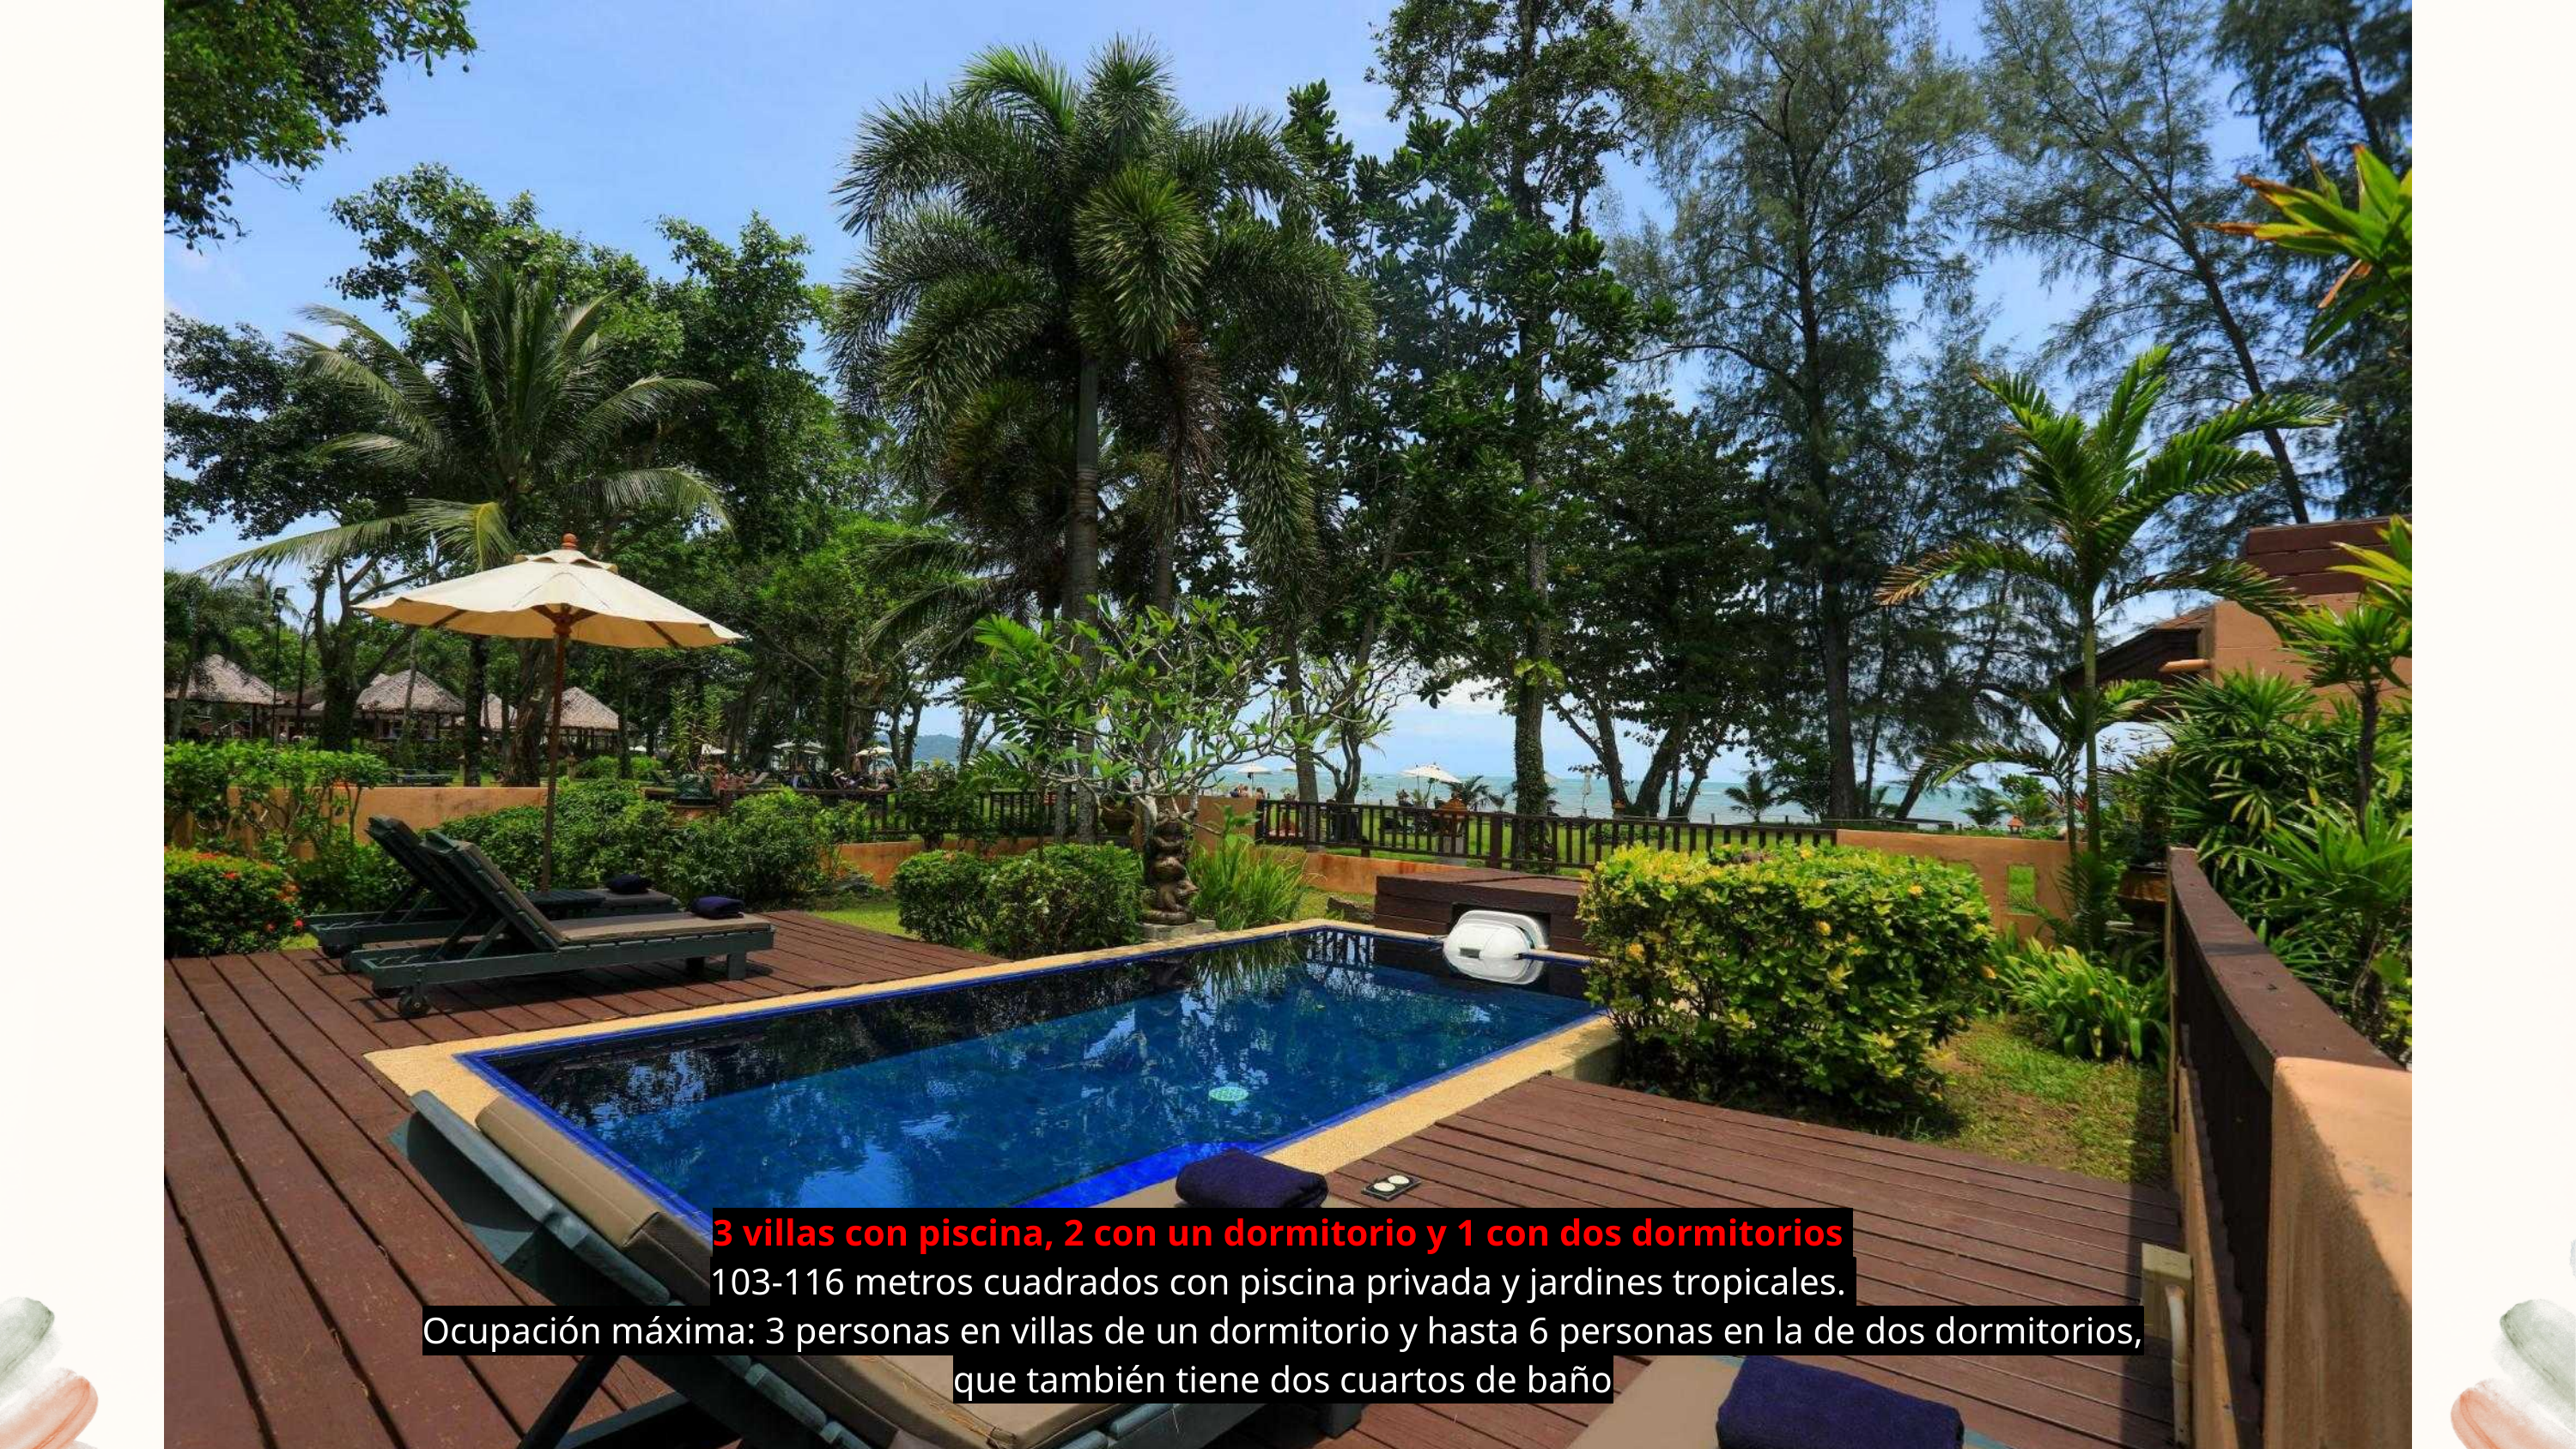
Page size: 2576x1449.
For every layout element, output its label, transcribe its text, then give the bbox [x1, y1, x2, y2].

text_box 3 villas con piscina, 2 con un dormitorio y 1 con dos dormitorios 103-116 metros cuadrados con piscina privada y jardines tropicales. Ocupación máxima: 3 personas en villas de un dormitorio y hasta 6 personas en la de dos dormitorios, que también tiene dos cuartos de baño [405, 1201, 2160, 1358]
picture [0, 0, 2576, 1449]
